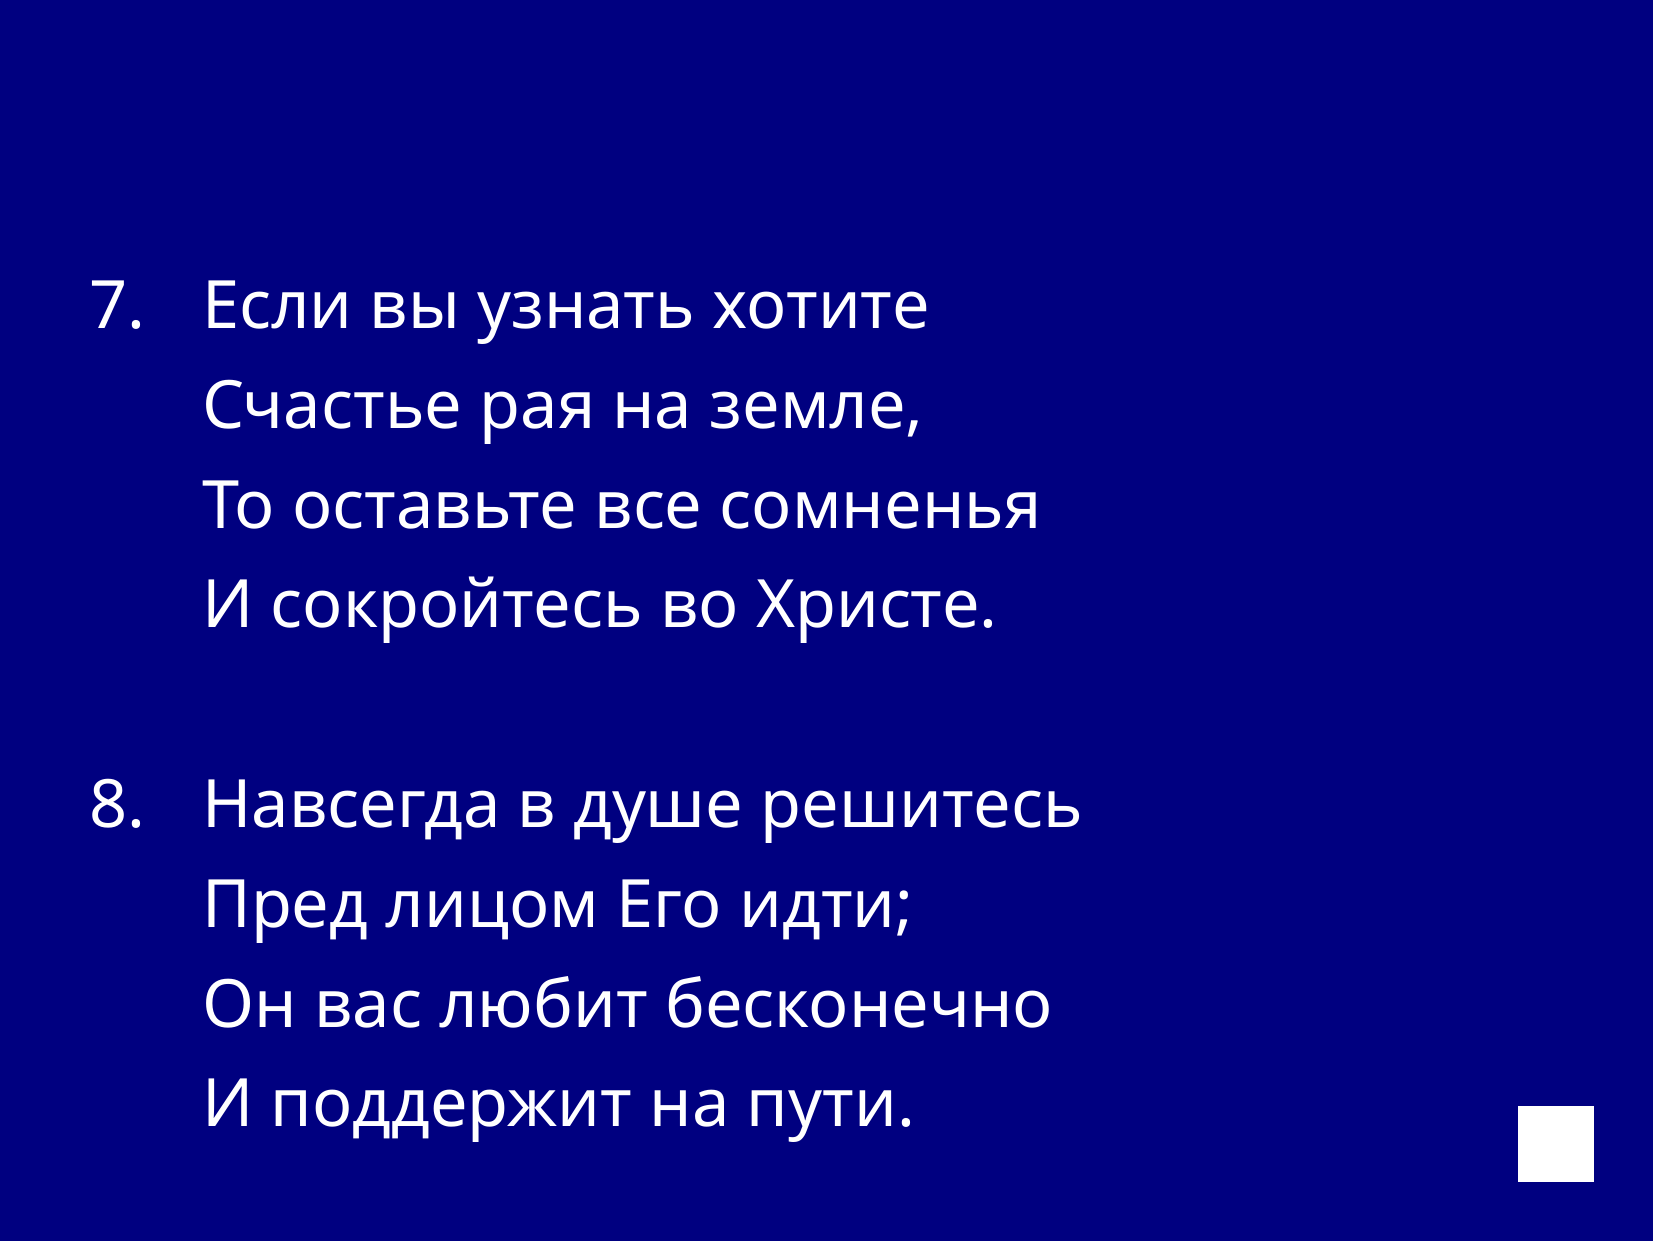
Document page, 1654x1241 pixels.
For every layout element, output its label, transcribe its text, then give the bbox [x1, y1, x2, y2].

text_box [1518, 1106, 1594, 1182]
text_box 7. Если вы узнать хотите Счастье рая на земле, То оставьте все сомненья И сокройтесь во Христе. 8. Навсегда в душе решитесь Пред лицом Его идти; Он вас любит бесконечно И поддержит на пути. [75, 150, 1576, 1163]
